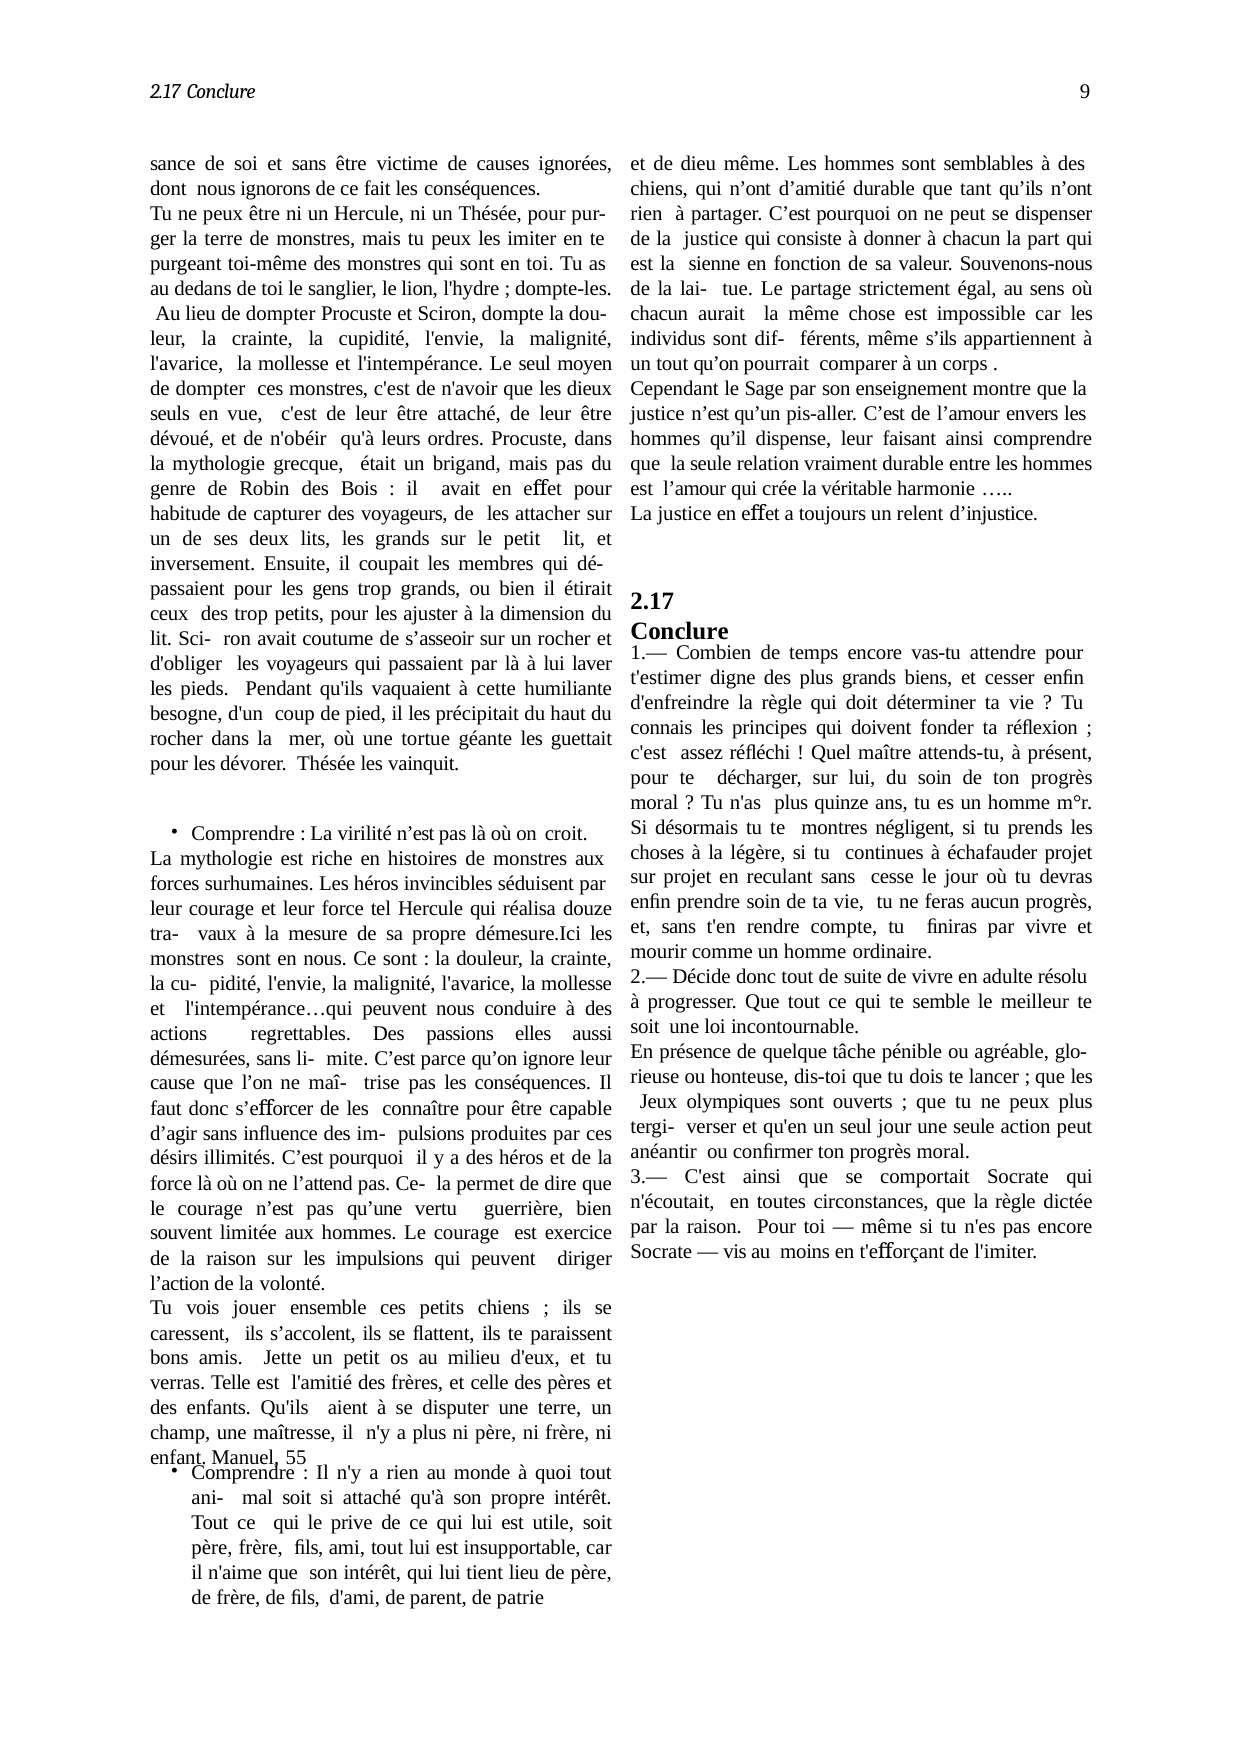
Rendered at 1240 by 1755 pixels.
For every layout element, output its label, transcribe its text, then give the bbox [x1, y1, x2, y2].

text_box 2.17 Conclure [147, 75, 281, 103]
text_box 1.— Combien de temps encore vas-tu attendre pour t'estimer digne des plus grands biens, et cesser enﬁn d'enfreindre la règle qui doit déterminer ta vie ? Tu connais les principes qui doivent fonder ta réﬂexion ; c'est assez réﬂéchi ! Quel maître attends-tu, à présent, pour te décharger, sur lui, du soin de ton progrès moral ? Tu n'as plus quinze ans, tu es un homme m°r. Si désormais tu te montres négligent, si tu prends les choses à la légère, si tu continues à échafauder projet sur projet en reculant sans cesse le jour où tu devras enﬁn prendre soin de ta vie, tu ne feras aucun progrès, et, sans t'en rendre compte, tu ﬁniras par vivre et mourir comme un homme ordinaire. 2.— Décide donc tout de suite de vivre en adulte résolu à progresser. Que tout ce qui te semble le meilleur te soit une loi incontournable. En présence de quelque tâche pénible ou agréable, glo- rieuse ou honteuse, dis-toi que tu dois te lancer ; que les Jeux olympiques sont ouverts ; que tu ne peux plus tergi- verser et qu'en un seul jour une seule action peut anéantir ou conﬁrmer ton progrès moral. 3.— C'est ainsi que se comportait Socrate qui n'écoutait, en toutes circonstances, que la règle dictée par la raison. Pour toi — même si tu n'es pas encore Socrate — vis au moins en t'eﬀorçant de l'imiter. [628, 636, 1093, 1293]
text_box et de dieu même. Les hommes sont semblables à des chiens, qui n’ont d’amitié durable que tant qu’ils n’ont rien à partager. C’est pourquoi on ne peut se dispenser de la justice qui consiste à donner à chacun la part qui est la sienne en fonction de sa valeur. Souvenons-nous de la lai- tue. Le partage strictement égal, au sens où chacun aurait la même chose est impossible car les individus sont dif- férents, même s’ils appartiennent à un tout qu’on pourrait comparer à un corps . Cependant le Sage par son enseignement montre que la justice n’est qu’un pis-aller. C’est de l’amour envers les hommes qu’il dispense, leur faisant ainsi comprendre que la seule relation vraiment durable entre les hommes est l’amour qui crée la véritable harmonie ….. La justice en eﬀet a toujours un relent d’injustice. [628, 147, 1093, 545]
text_box sance de soi et sans être victime de causes ignorées, dont nous ignorons de ce fait les conséquences. Tu ne peux être ni un Hercule, ni un Thésée, pour pur- ger la terre de monstres, mais tu peux les imiter en te purgeant toi-même des monstres qui sont en toi. Tu as au dedans de toi le sanglier, le lion, l'hydre ; dompte-les. Au lieu de dompter Procuste et Sciron, dompte la dou- leur, la crainte, la cupidité, l'envie, la malignité, l'avarice, la mollesse et l'intempérance. Le seul moyen de dompter ces monstres, c'est de n'avoir que les dieux seuls en vue, c'est de leur être attaché, de leur être dévoué, et de n'obéir qu'à leurs ordres. Procuste, dans la mythologie grecque, était un brigand, mais pas du genre de Robin des Bois : il avait en eﬀet pour habitude de capturer des voyageurs, de les attacher sur un de ses deux lits, les grands sur le petit lit, et inversement. Ensuite, il coupait les membres qui dé- passaient pour les gens trop grands, ou bien il étirait ceux des trop petits, pour les ajuster à la dimension du lit. Sci- ron avait coutume de s’asseoir sur un rocher et d'obliger les voyageurs qui passaient par là à lui laver les pieds. Pendant qu'ils vaquaient à cette humiliante besogne, d'un coup de pied, il les précipitait du haut du rocher dans la mer, où une tortue géante les guettait pour les dévorer. Thésée les vainquit. Comprendre : La virilité n’est pas là où on croit. La mythologie est riche en histoires de monstres aux forces surhumaines. Les héros invincibles séduisent par leur courage et leur force tel Hercule qui réalisa douze tra- vaux à la mesure de sa propre démesure.Ici les monstres sont en nous. Ce sont : la douleur, la crainte, la cu- pidité, l'envie, la malignité, l'avarice, la mollesse et l'intempérance…qui peuvent nous conduire à des actions regrettables. Des passions elles aussi démesurées, sans li- mite. C’est parce qu’on ignore leur cause que l’on ne maî- trise pas les conséquences. Il faut donc s’eﬀorcer de les connaître pour être capable d’agir sans inﬂuence des im- pulsions produites par ces désirs illimités. C’est pourquoi il y a des héros et de la force là où on ne l’attend pas. Ce- la permet de dire que le courage n’est pas qu’une vertu guerrière, bien souvent limitée aux hommes. Le courage est exercice de la raison sur les impulsions qui peuvent diriger l’action de la volonté. Tu vois jouer ensemble ces petits chiens ; ils se caressent, ils s’accolent, ils se ﬂattent, ils te paraissent bons amis. Jette un petit os au milieu d'eux, et tu verras. Telle est l'amitié des frères, et celle des pères et des enfants. Qu'ils aient à se disputer une terre, un champ, une maîtresse, il n'y a plus ni père, ni frère, ni enfant. Manuel, 55 [147, 147, 612, 1504]
text_box Comprendre : Il n'y a rien au monde à quoi tout ani- mal soit si attaché qu'à son propre intérêt. Tout ce qui le prive de ce qui lui est utile, soit père, frère, ﬁls, ami, tout lui est insupportable, car il n'aime que son intérêt, qui lui tient lieu de père, de frère, de ﬁls, d'ami, de parent, de patrie [168, 1456, 612, 1609]
text_box 2.17 Conclure [628, 582, 797, 636]
text_box 9 [1077, 75, 1093, 103]
